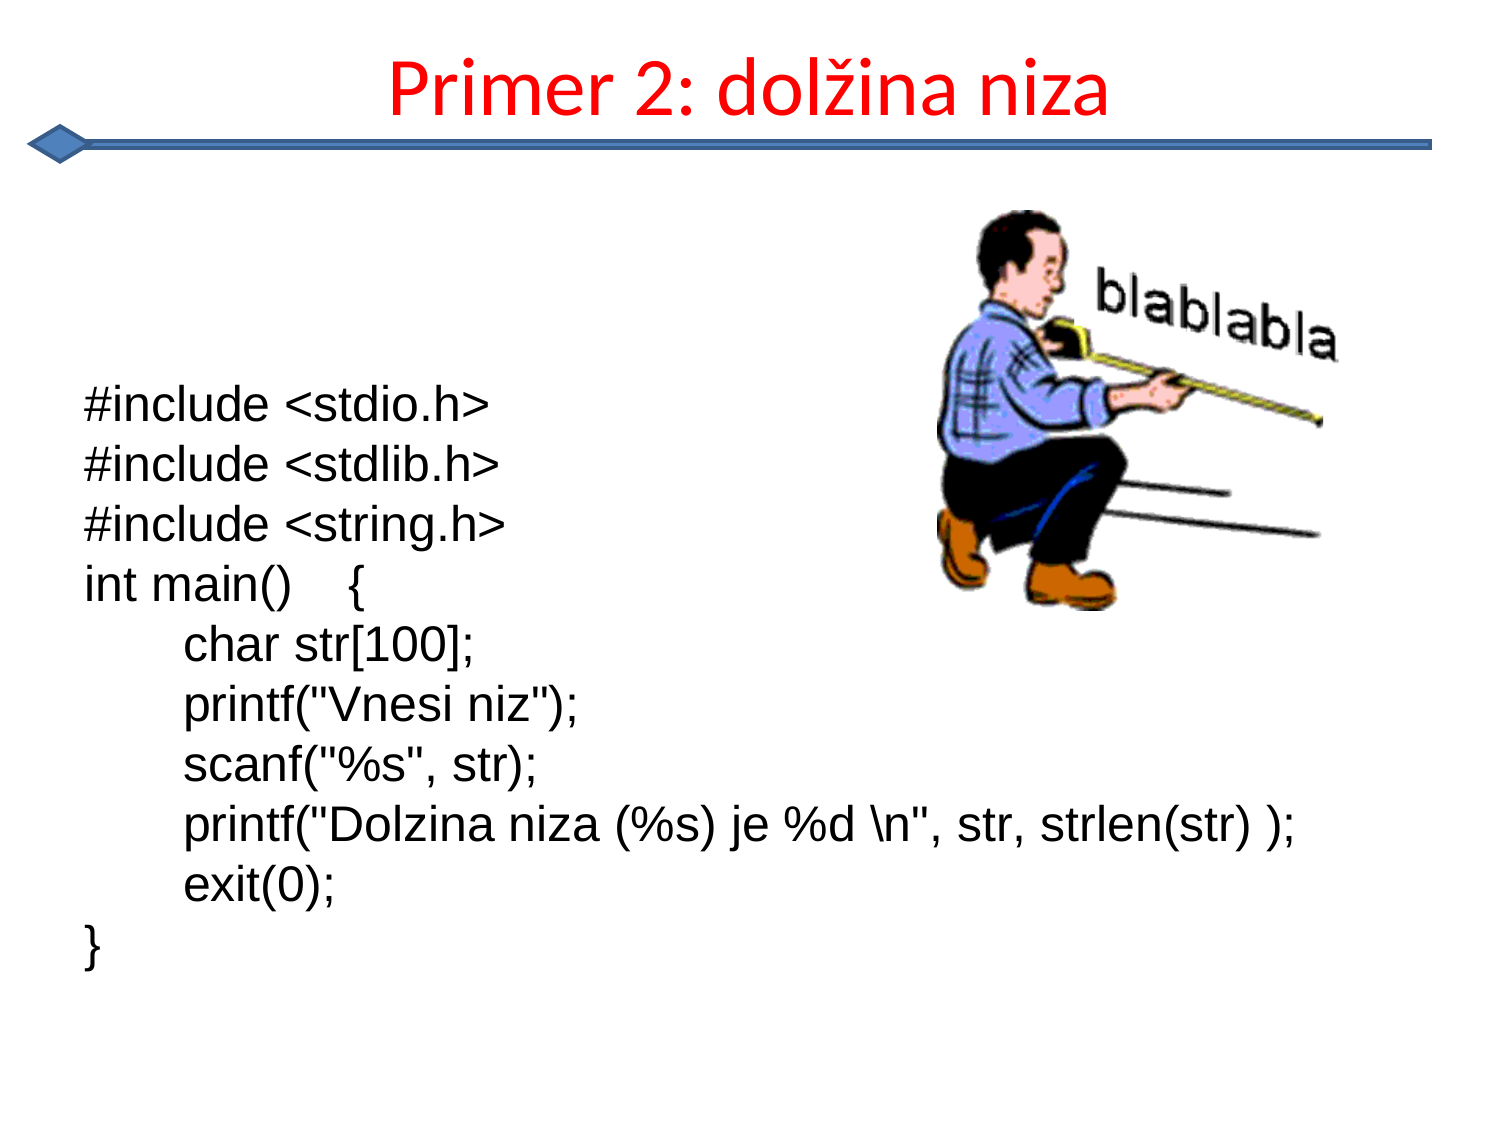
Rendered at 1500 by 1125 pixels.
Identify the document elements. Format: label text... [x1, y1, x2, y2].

title Primer 2: dolžina niza [75, 23, 1426, 141]
picture [937, 210, 1358, 611]
text_box #include <stdio.h> #include <stdlib.h> #include <string.h> int main() { char str[100]; printf("Vnesi niz"); scanf("%s", str); printf("Dolzina niza (%s) je %d \n", str, strlen(str) ); exit(0); } [70, 363, 1403, 979]
